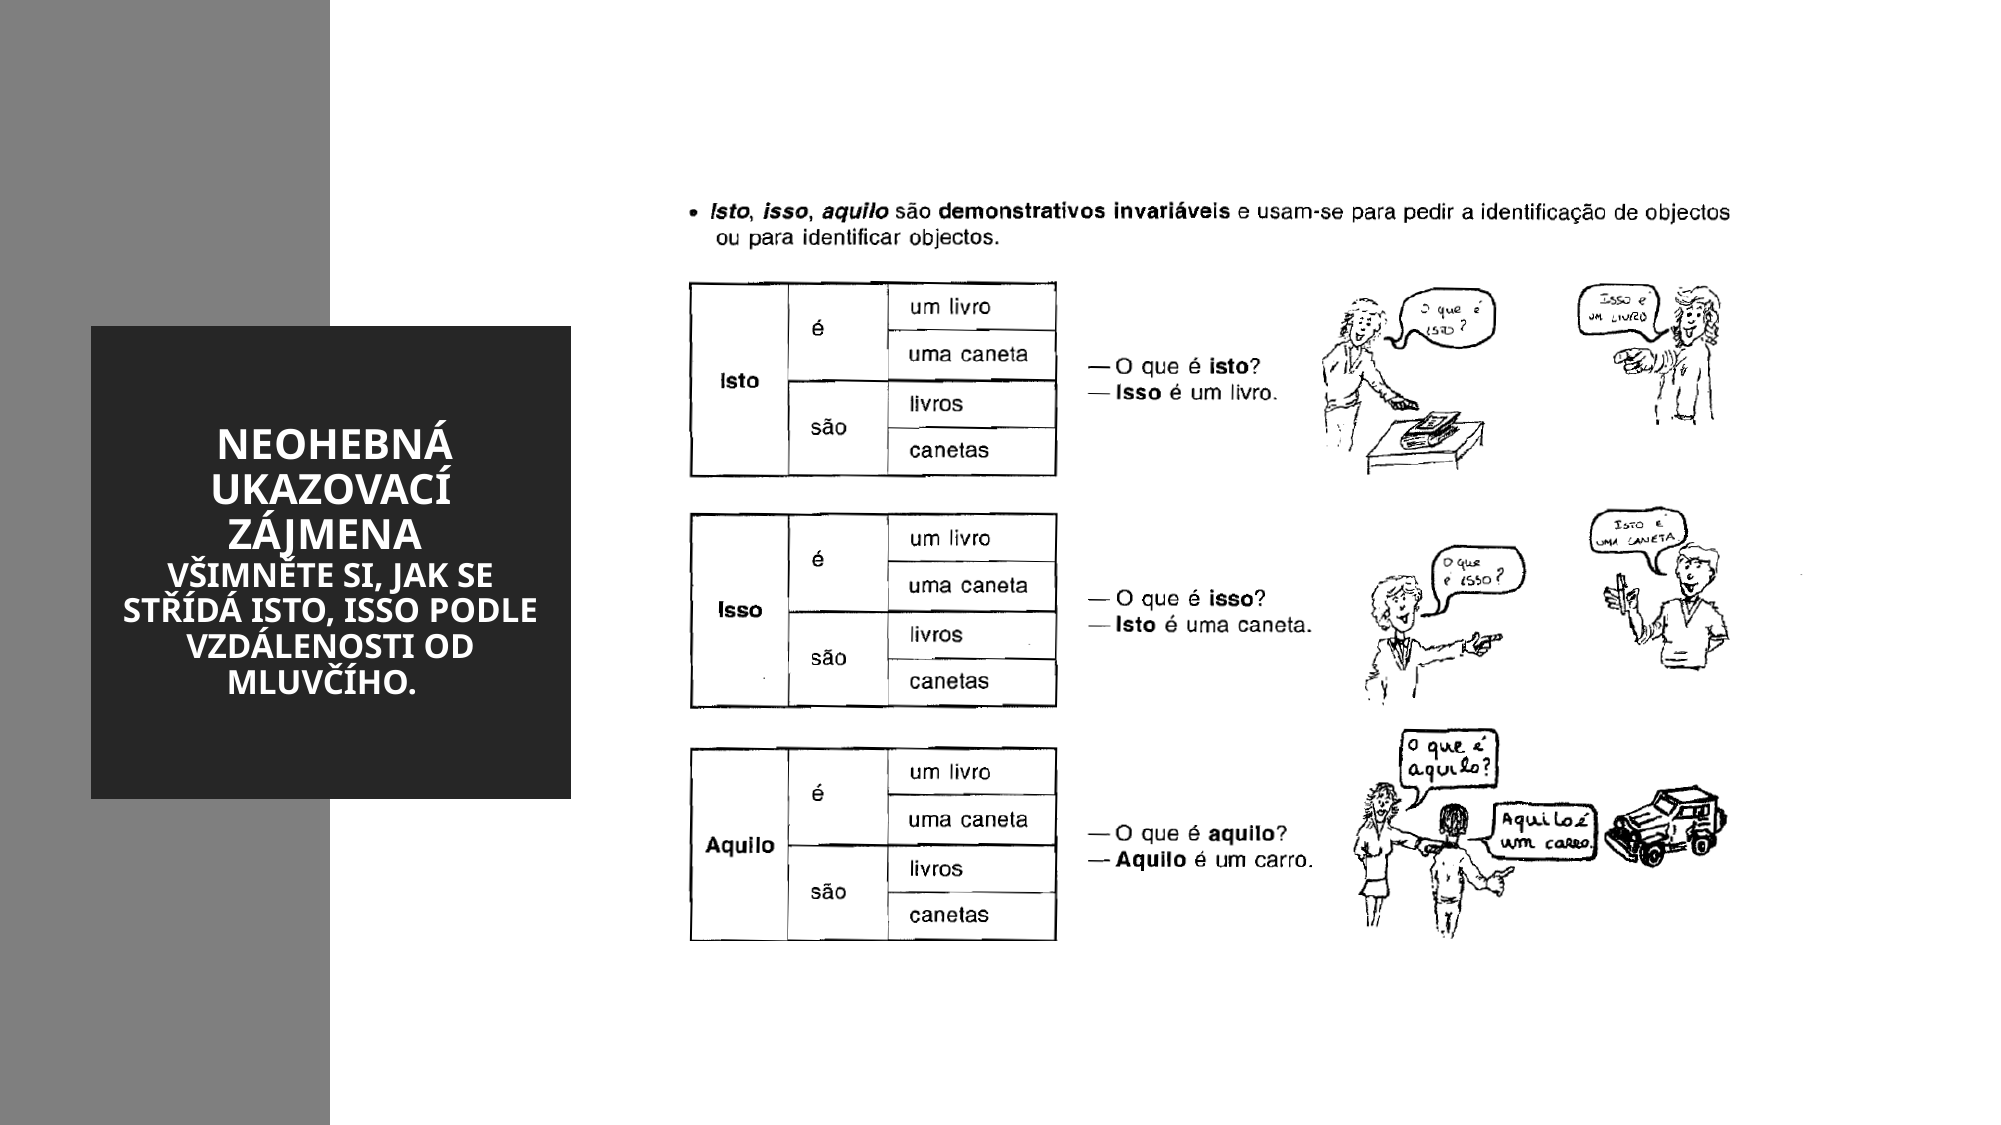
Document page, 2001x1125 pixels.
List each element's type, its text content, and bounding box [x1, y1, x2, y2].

title NEOHEBNÁ UKAZOVACÍ ZÁJMENA VŠIMNĚTE SI, JAK SE STŘÍDÁ ISTO, ISSO PODLE VZDÁLENOSTI OD MLUVČÍHO. [105, 340, 557, 785]
picture [662, 184, 1842, 941]
text_box [0, 0, 2000, 1125]
